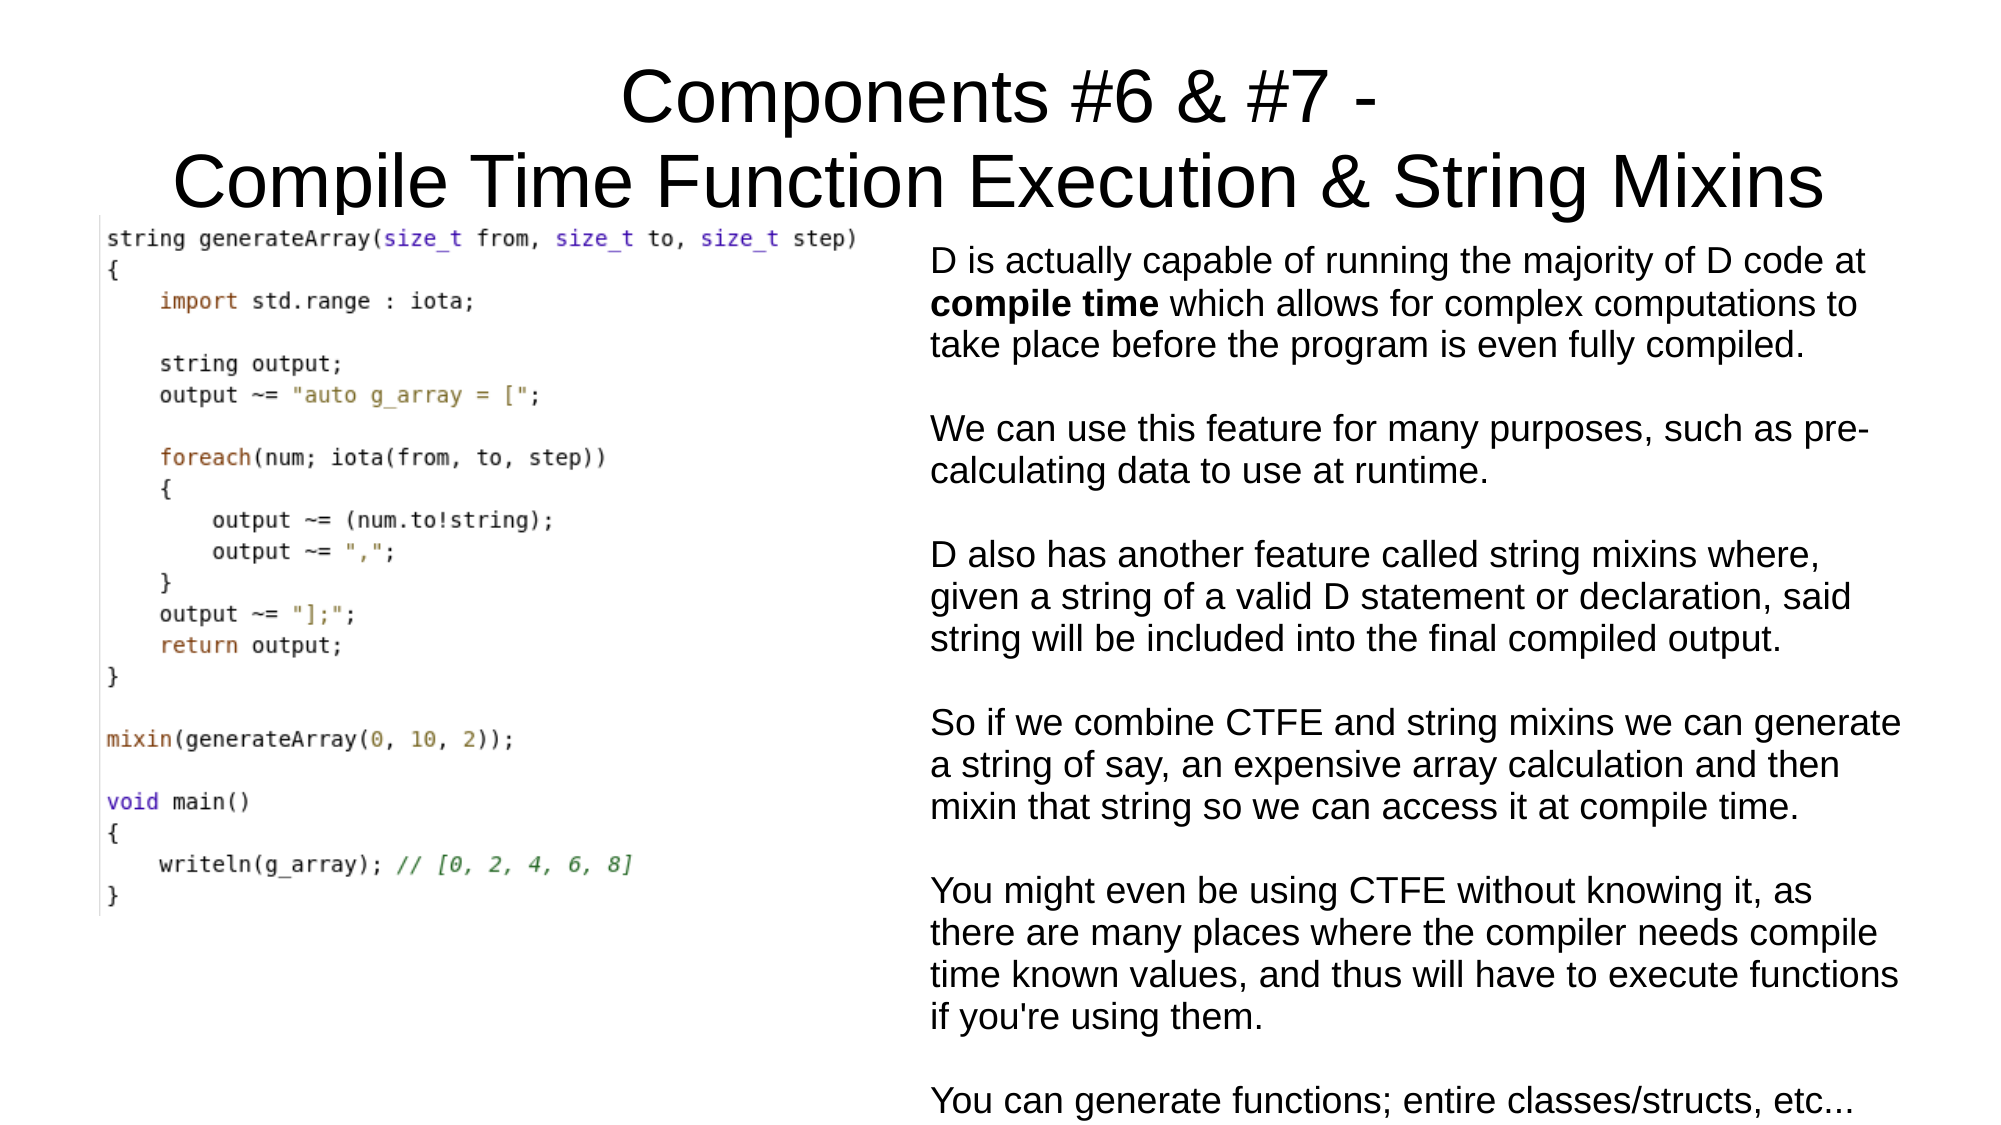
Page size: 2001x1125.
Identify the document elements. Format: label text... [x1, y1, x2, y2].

title Components #6 & #7 - Compile Time Function Execution & String Mixins [99, 44, 1900, 233]
picture [99, 215, 875, 916]
text_box D is actually capable of running the majority of D code at compile time which allows for complex computations to take place before the program is even fully compiled. We can use this feature for many purposes, such as pre-calculating data to use at runtime. D also has another feature called string mixins where, given a string of a valid D statement or declaration, said string will be included into the final compiled output. So if we combine CTFE and string mixins we can generate a string of say, an expensive array calculation and then mixin that string so we can access it at compile time. You might even be using CTFE without knowing it, as there are many places where the compiler needs compile time known values, and thus will have to execute functions if you're using them. You can generate functions; entire classes/structs, etc... [915, 232, 1920, 1125]
